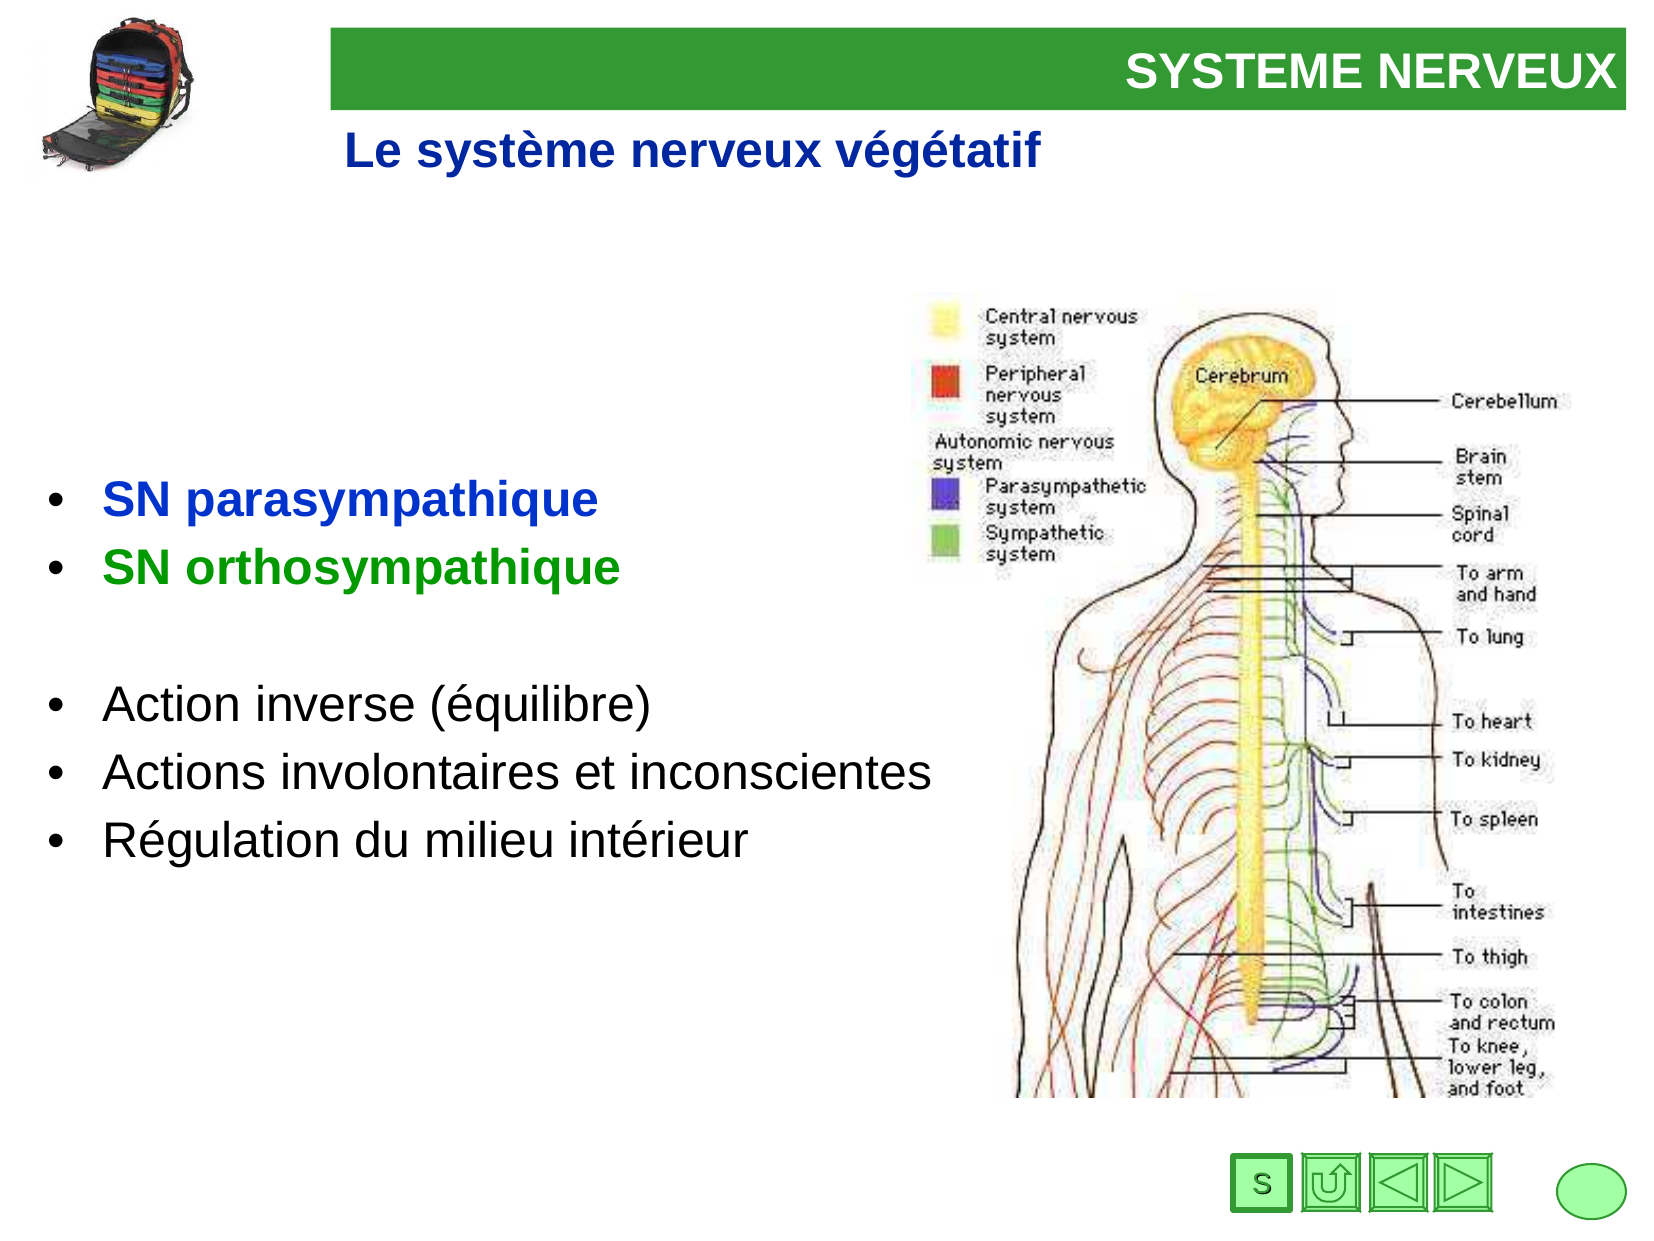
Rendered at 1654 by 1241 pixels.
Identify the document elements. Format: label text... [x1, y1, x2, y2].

picture [29, 5, 201, 183]
picture [911, 292, 1574, 1098]
title SYSTEME NERVEUX [331, 35, 1619, 107]
title Le système nerveux végétatif [329, 110, 1625, 194]
text_box SN parasympathique SN orthosympathique Action inverse (équilibre) Actions involontaires et inconscientes Régulation du milieu intérieur [32, 395, 1052, 928]
text_box [1556, 1163, 1626, 1220]
